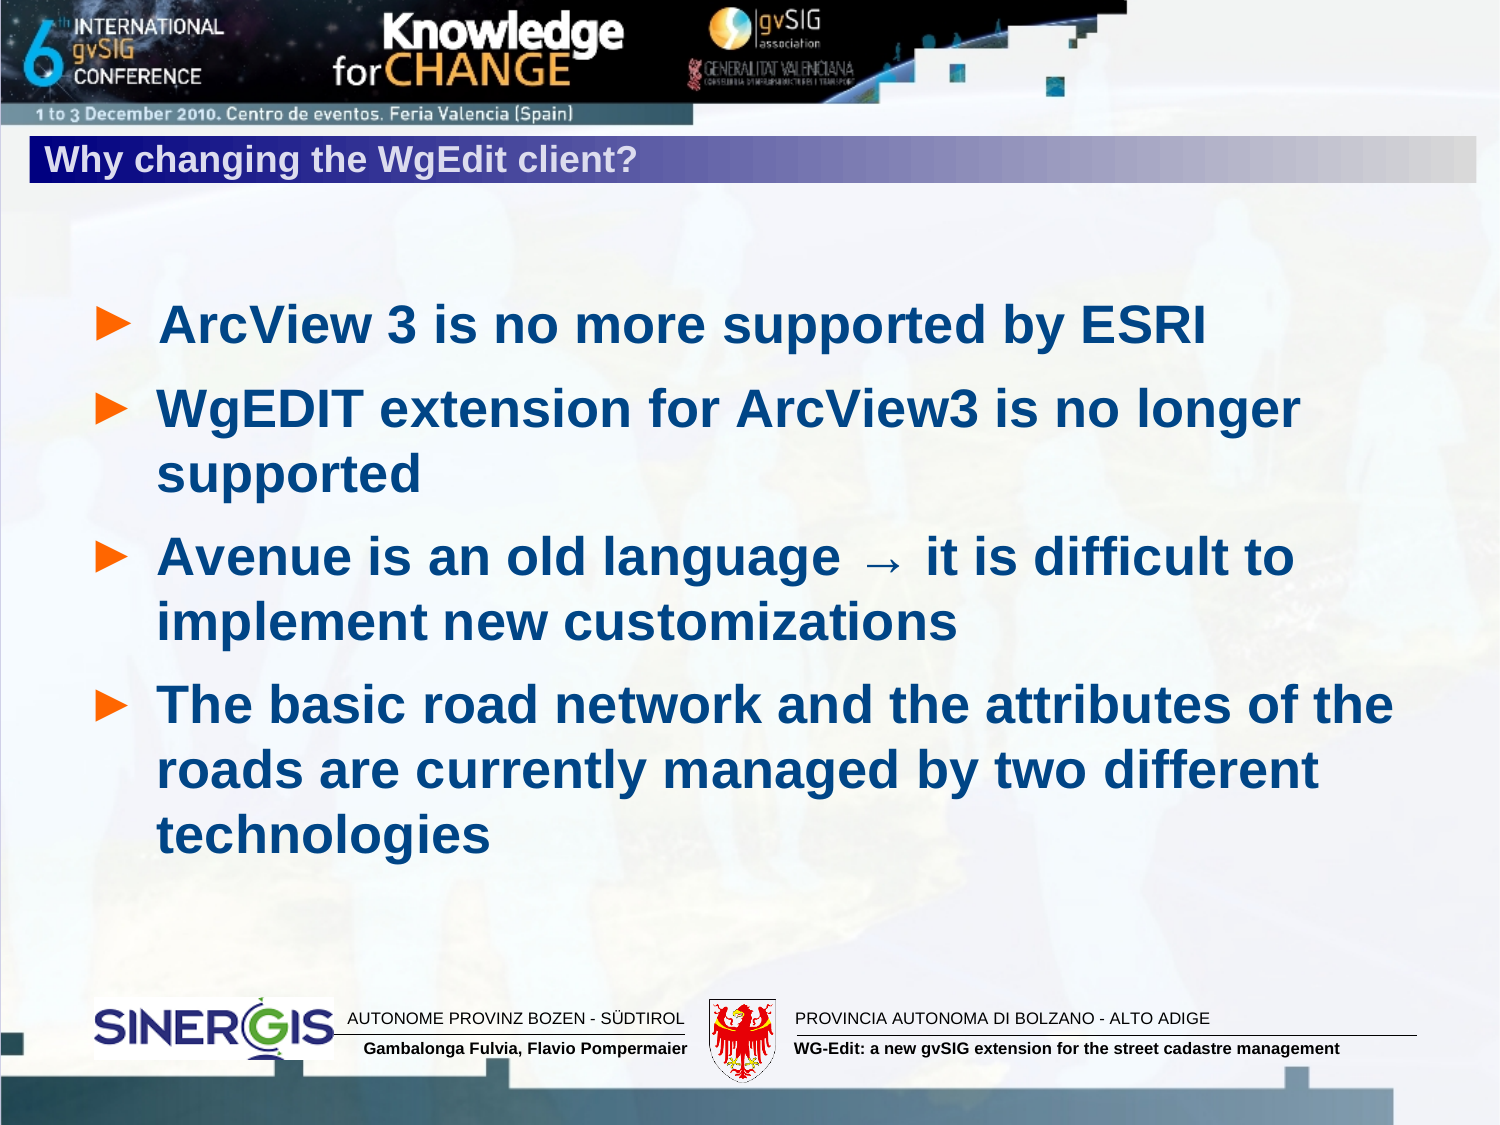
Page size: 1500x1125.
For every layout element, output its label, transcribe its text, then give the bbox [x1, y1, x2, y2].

picture [0, 0, 1500, 1125]
text_box ArcView 3 is no more supported by ESRI WgEDIT extension for ArcView3 is no longer supported Avenue is an old language → it is difficult to implement new customizations The basic road network and the attributes of the roads are currently managed by two different technologies [70, 277, 1459, 1021]
text_box [1007, 135, 1477, 184]
text_box Why changing the WgEdit client? [29, 131, 1007, 194]
